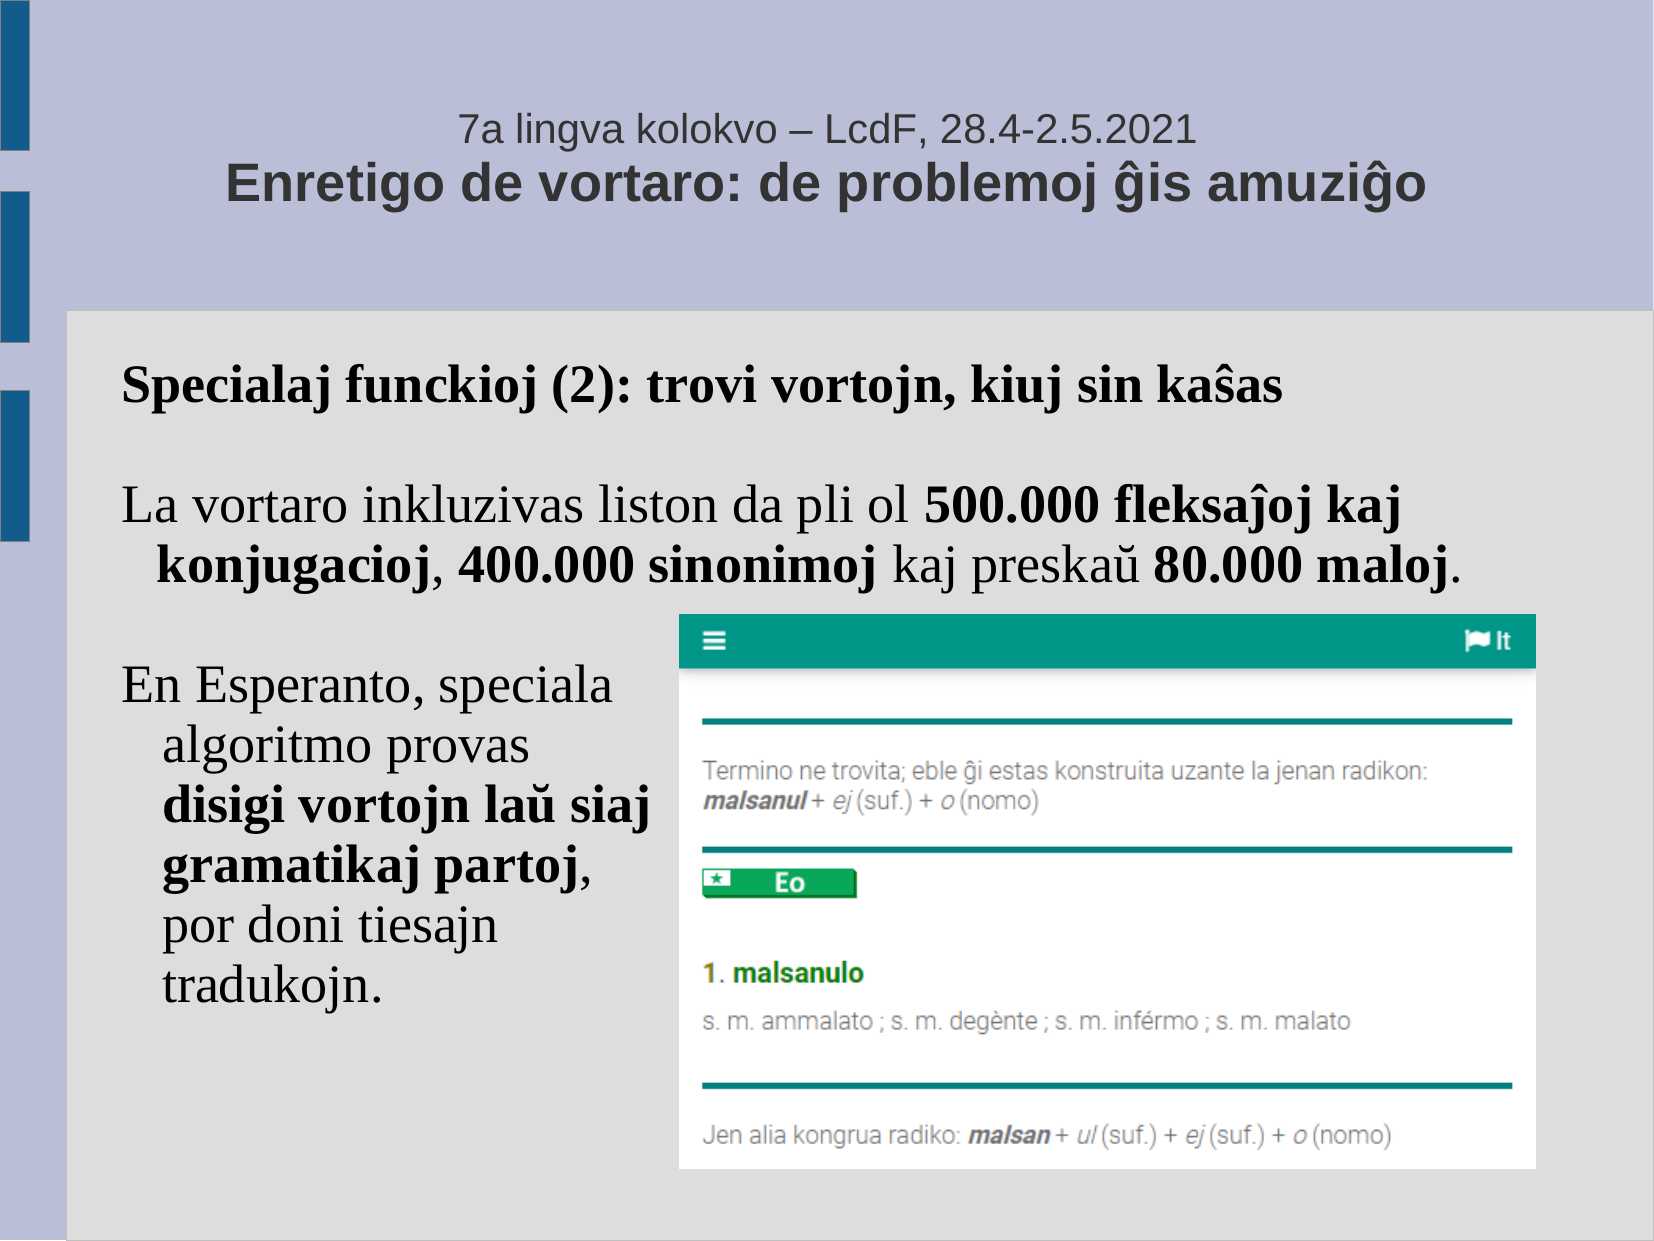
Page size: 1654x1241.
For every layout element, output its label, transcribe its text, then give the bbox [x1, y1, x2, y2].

title 7a lingva kolokvo – LcdF, 28.4-2.5.2021 Enretigo de vortaro: de problemoj ĝis amuziĝo [121, 55, 1534, 263]
subtitle Specialaj funckioj (2): trovi vortojn, kiuj sin kaŝas La vortaro inkluzivas liston da pli ol 500.000 fleksaĵoj kaj konjugacioj, 400.000 sinonimoj kaj preskaŭ 80.000 maloj. En Esperanto, speciala algoritmo provas disigi vortojn laŭ siaj gramatikaj partoj, por doni tiesajn tradukojn. [121, 330, 1534, 1158]
picture [679, 614, 1536, 1169]
